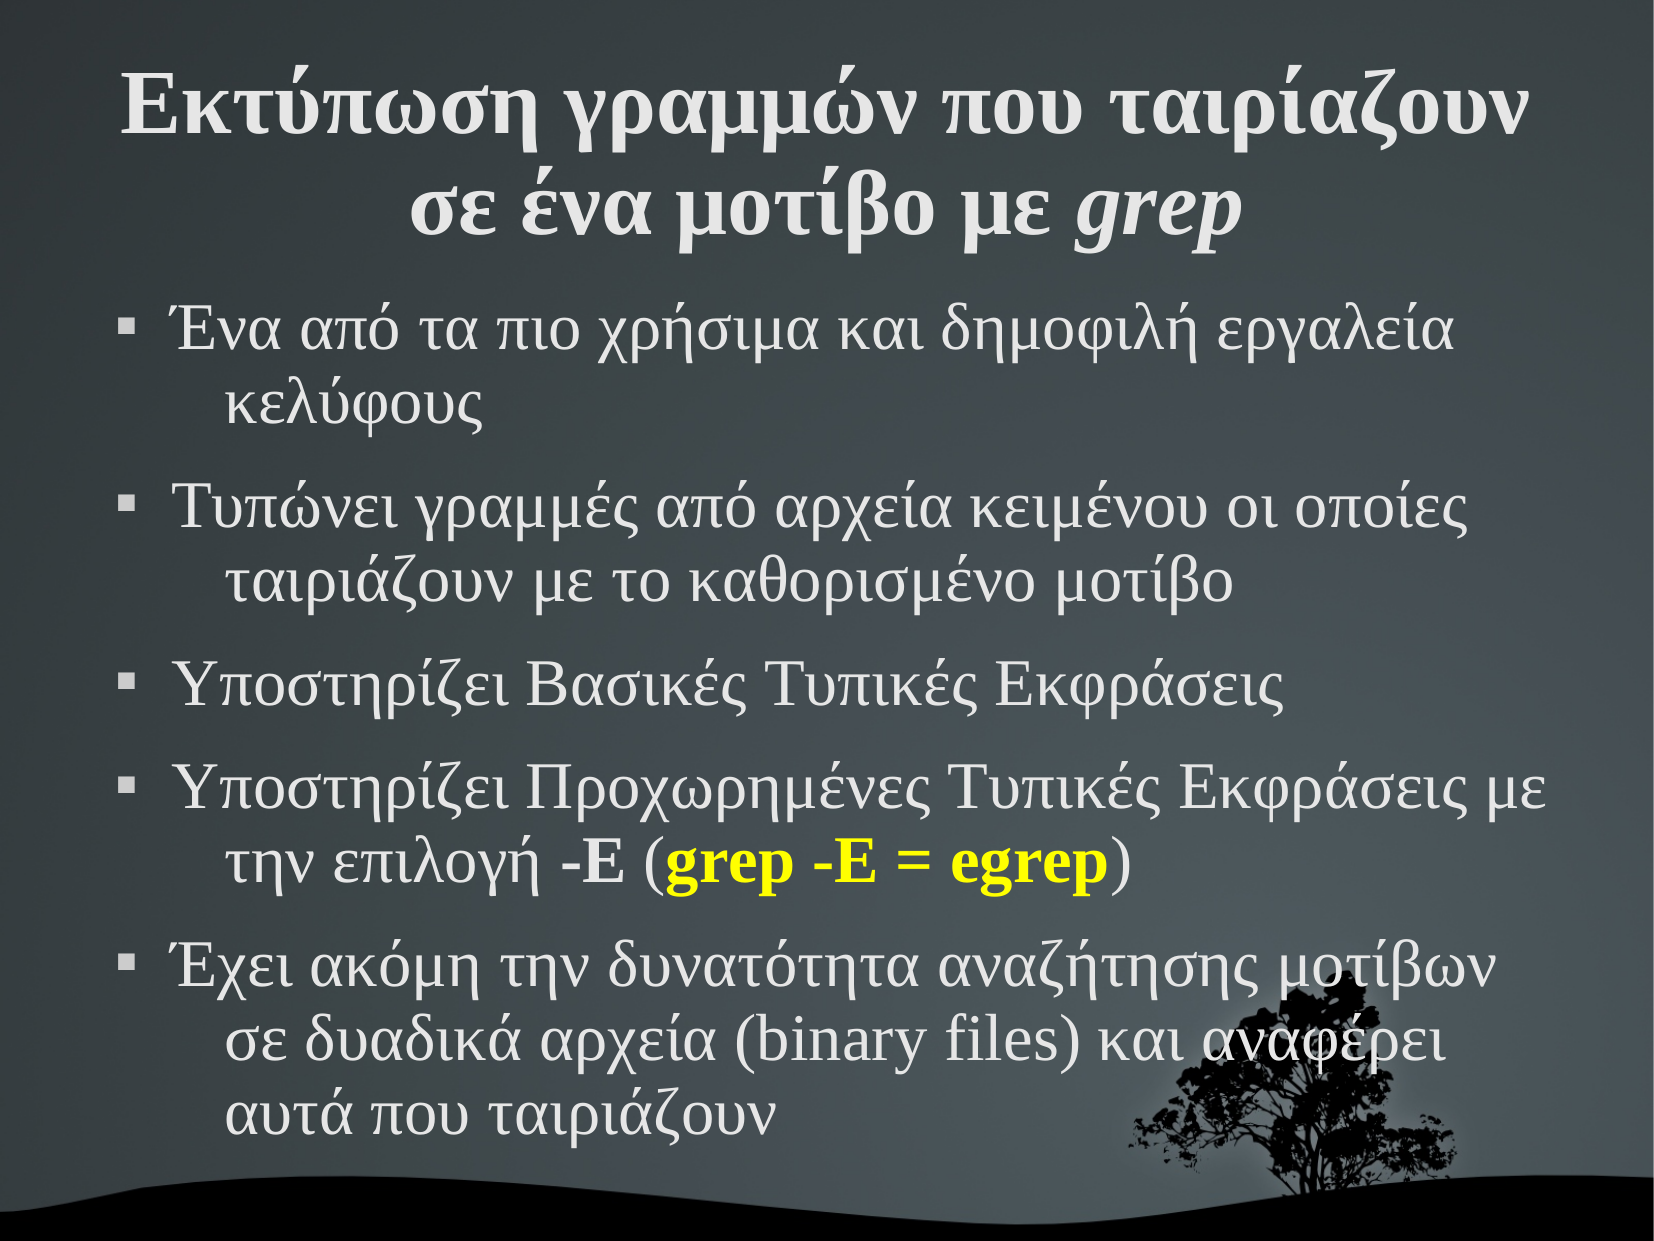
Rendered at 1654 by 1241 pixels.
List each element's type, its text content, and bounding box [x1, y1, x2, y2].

list Ένα από τα πιο χρήσιμα και δημοφιλή εργαλεία κελύφους Τυπώνει γραμμές από αρχεία κειμένου οι οποίες ταιριάζουν με το καθορισμένο μοτίβο Υποστηρίζει Βασικές Τυπικές Εκφράσεις Υποστηρίζει Προχωρημένες Τυπικές Εκφράσεις με την επιλογή -E (grep -E = egrep) Έχει ακόμη την δυνατότητα αναζήτησης μοτίβων σε δυαδικά αρχεία (binary files) και αναφέρει αυτά που ταιριάζουν [82, 290, 1571, 1223]
picture [0, 0, 1654, 1241]
title Εκτύπωση γραμμών που ταιρίαζουν σε ένα μοτίβο με grep [82, 33, 1571, 273]
